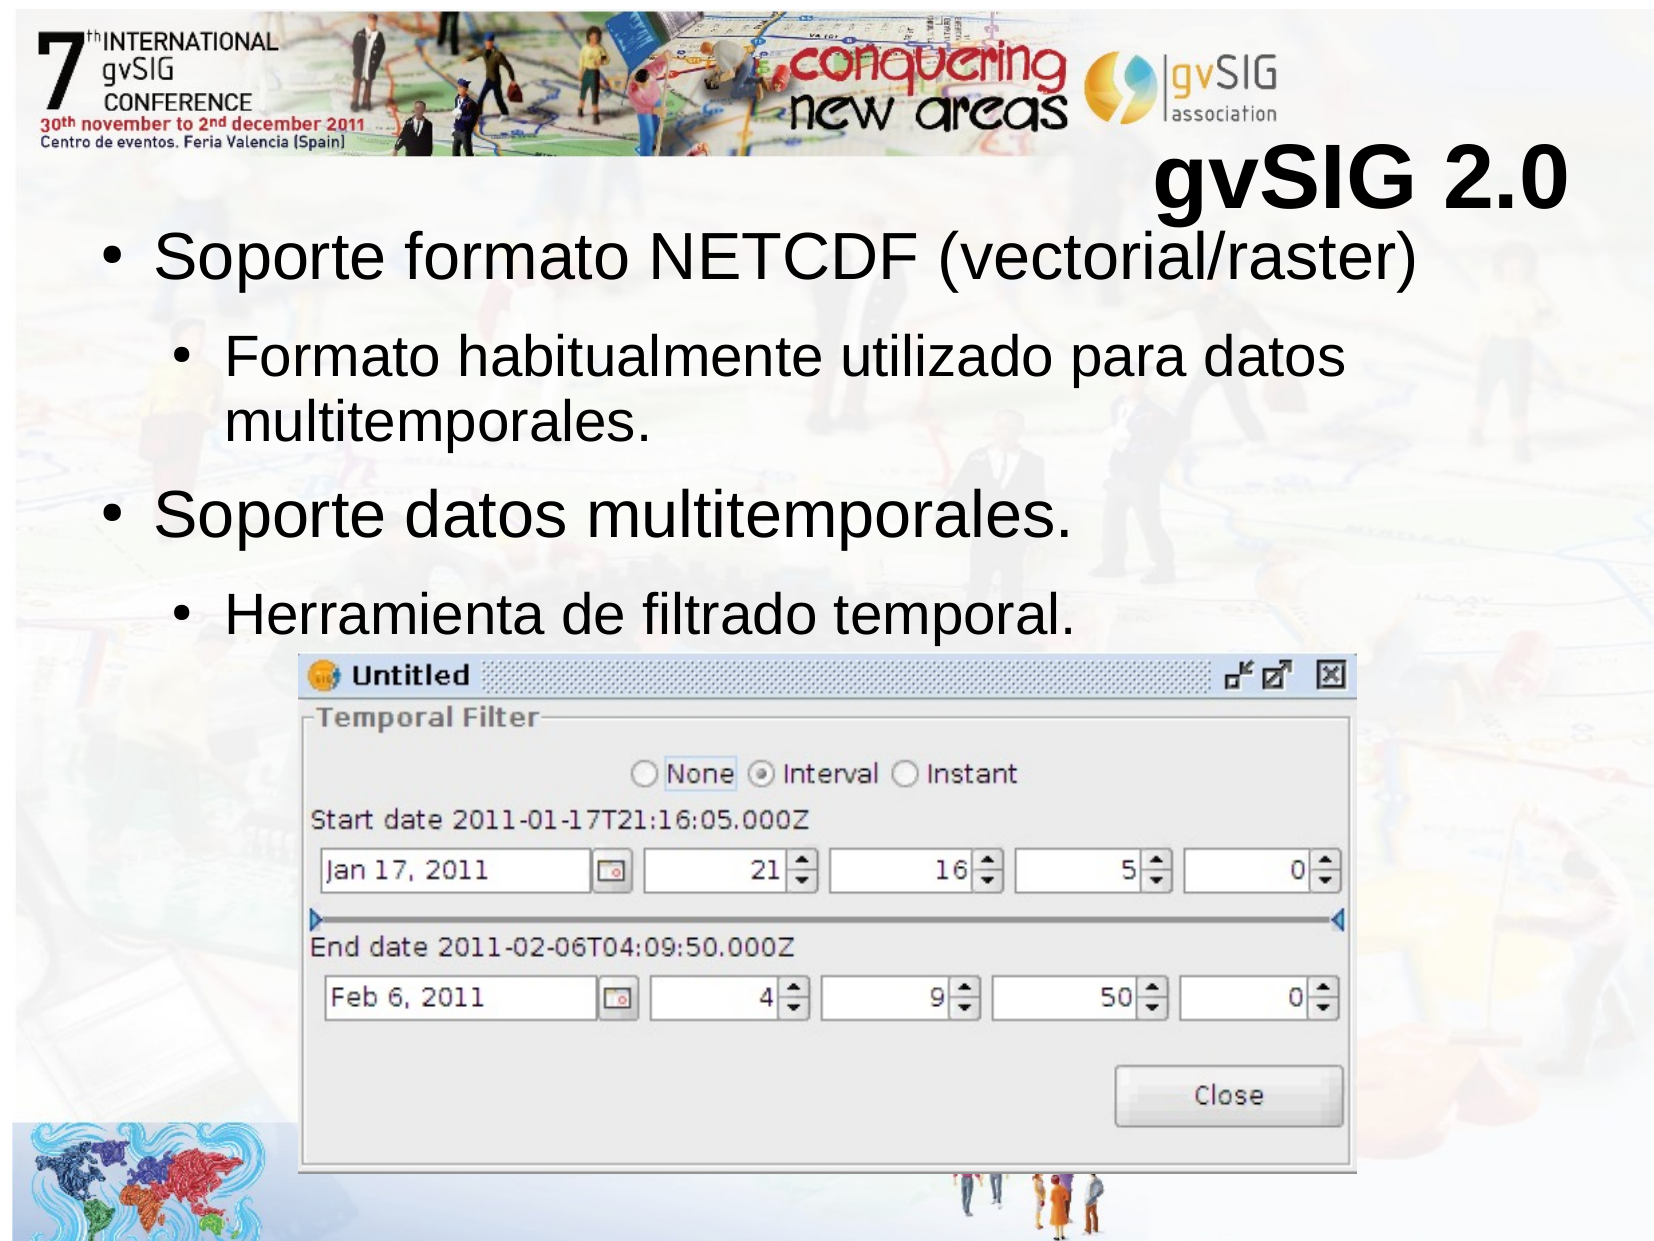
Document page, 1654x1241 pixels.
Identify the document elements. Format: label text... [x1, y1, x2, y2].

title gvSIG 2.0 [82, 73, 1571, 219]
list Soporte formato NETCDF (vectorial/raster) Formato habitualmente utilizado para datos multitemporales. Soporte datos multitemporales. Herramienta de filtrado temporal. [82, 219, 1571, 1038]
picture [12, 9, 1654, 1241]
